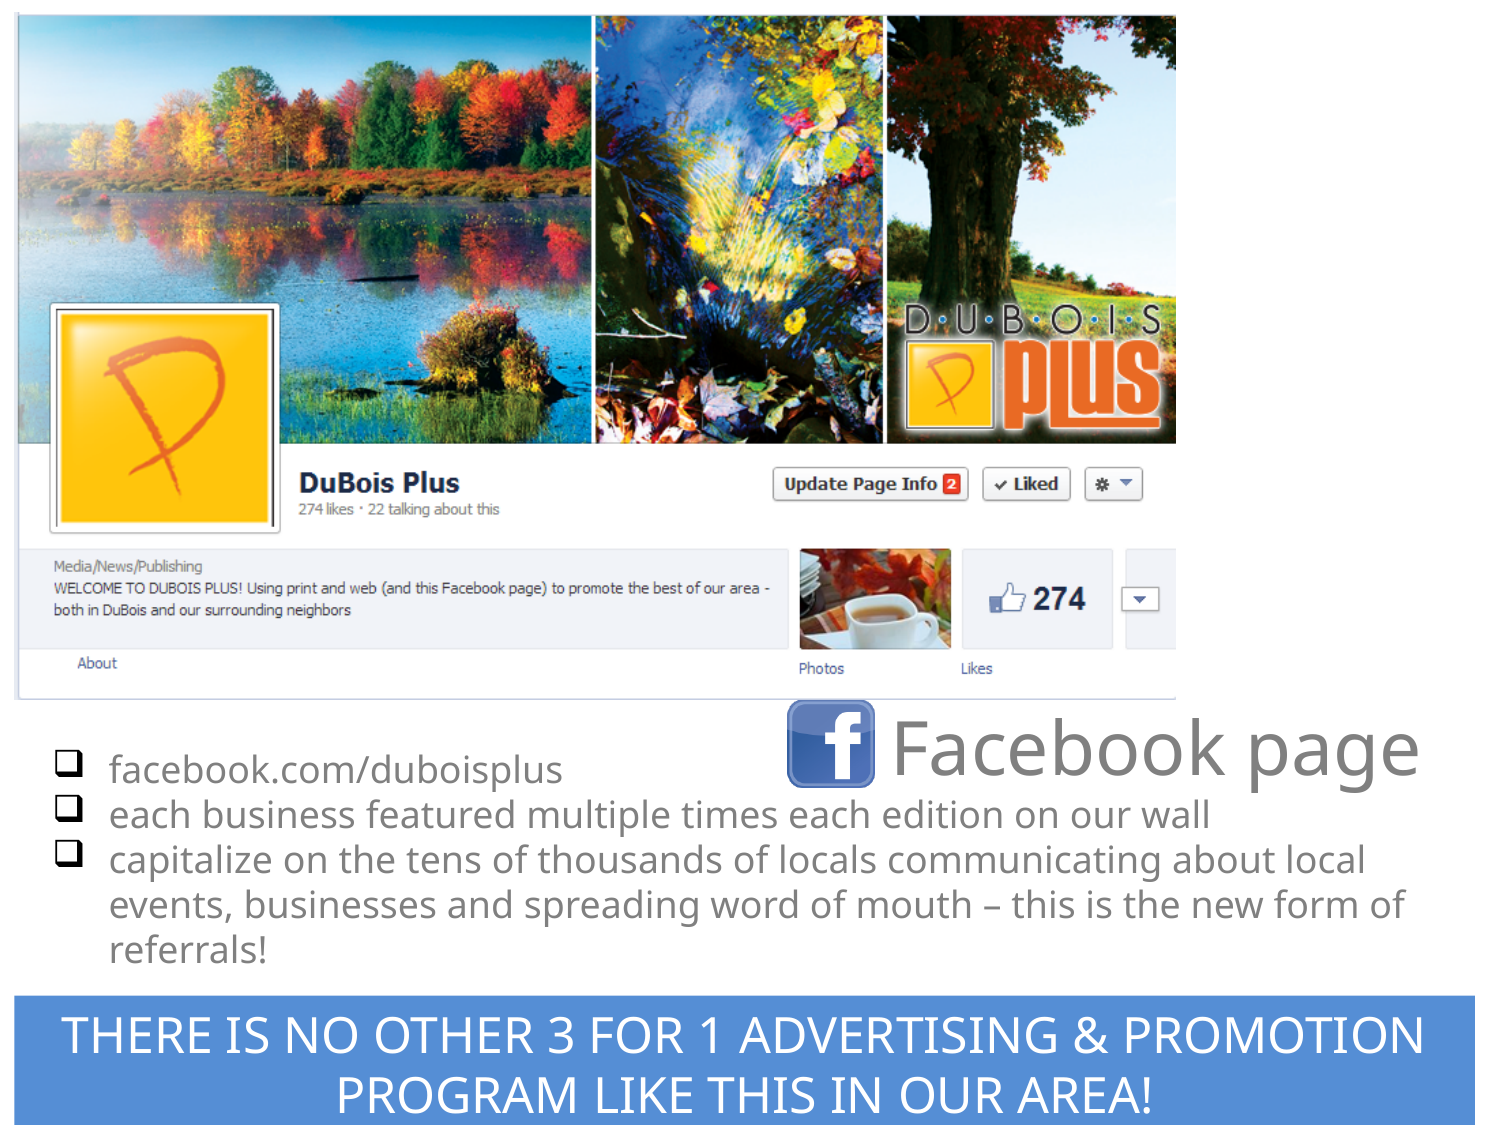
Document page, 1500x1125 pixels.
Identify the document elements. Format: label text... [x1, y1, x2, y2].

title Facebook page [875, 691, 1500, 801]
picture [14, 12, 1176, 788]
text_box facebook.com/duboisplus each business featured multiple times each edition on our wall capitalize on the tens of thousands of locals communicating about local events, businesses and spreading word of mouth – this is the new form of referrals! [37, 739, 1438, 979]
text_box THERE IS NO OTHER 3 FOR 1 ADVERTISING & PROMOTION PROGRAM LIKE THIS IN OUR AREA! [14, 995, 1475, 1125]
